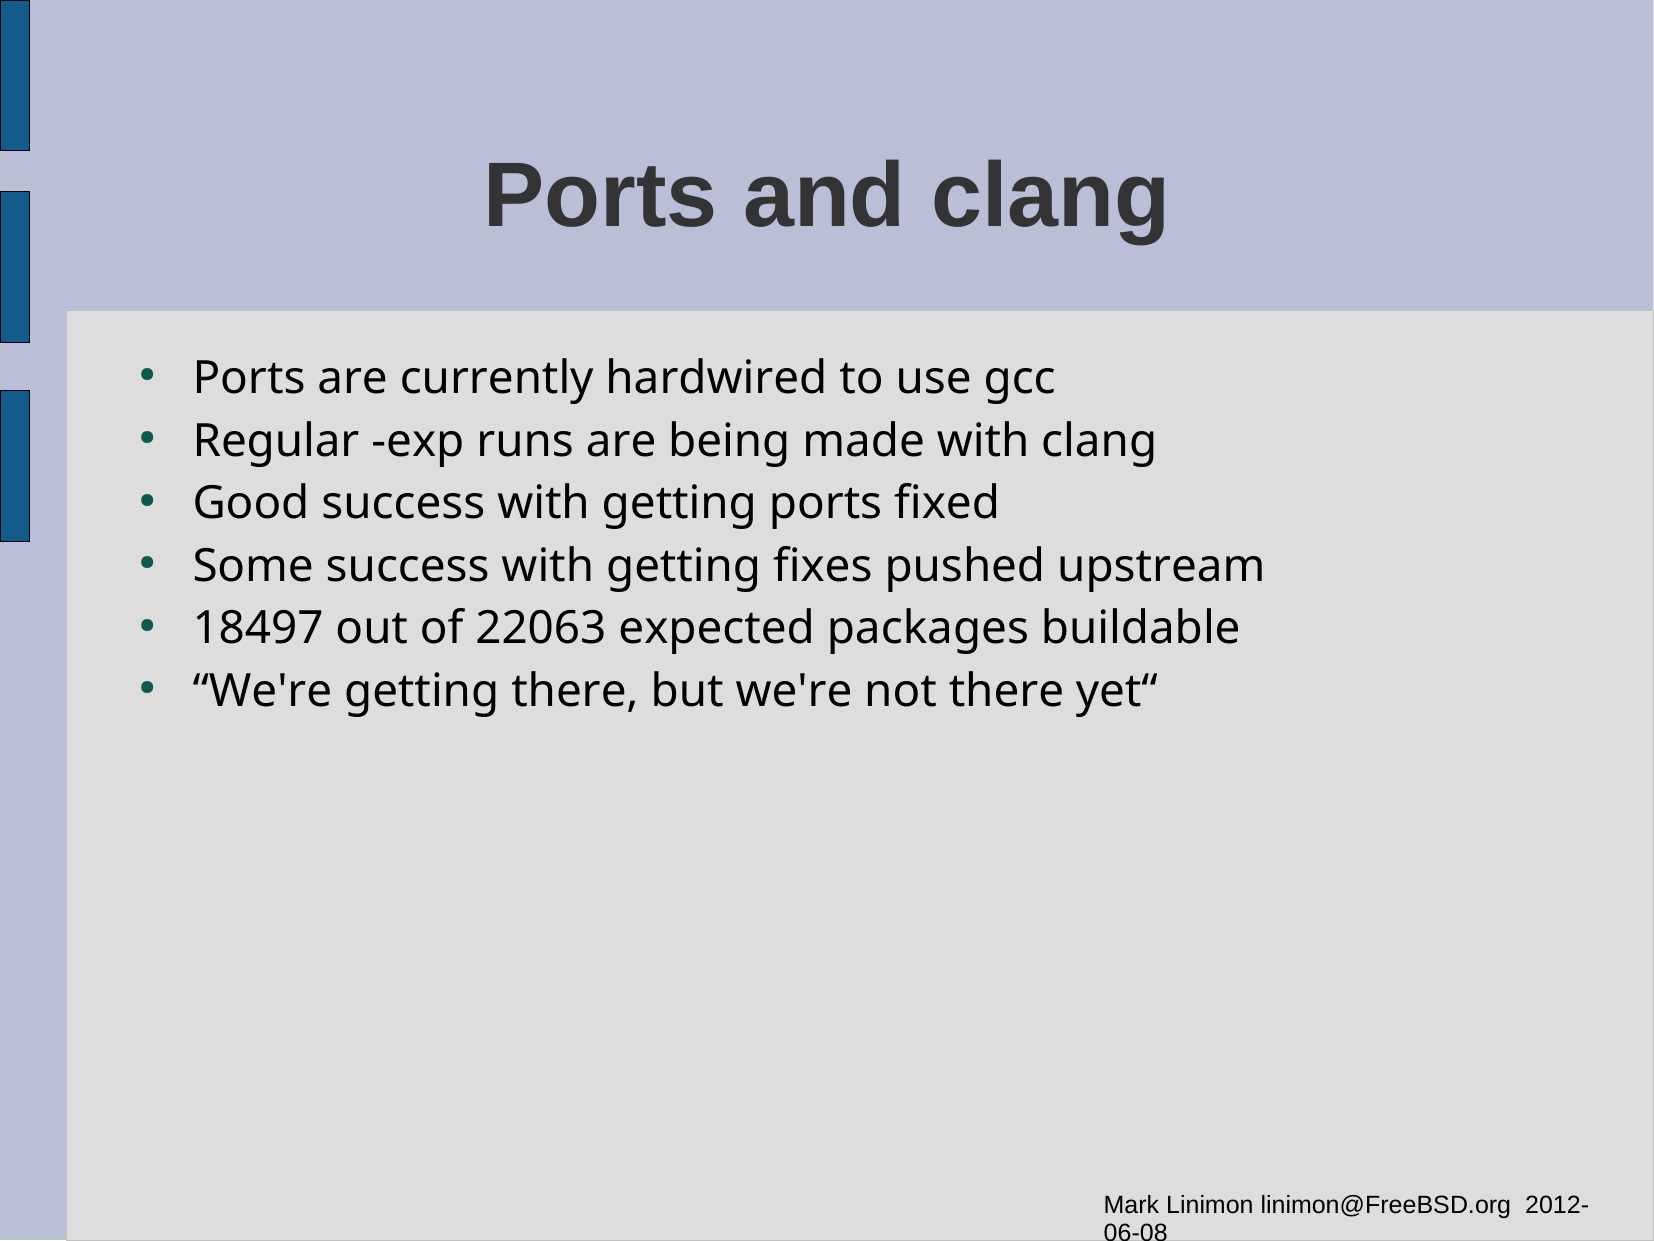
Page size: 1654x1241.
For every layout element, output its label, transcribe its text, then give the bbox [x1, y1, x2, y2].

title Ports and clang [121, 91, 1534, 299]
list Ports are currently hardwired to use gcc Regular -exp runs are being made with clang Good success with getting ports fixed Some success with getting fixes pushed upstream 18497 out of 22063 expected packages buildable “We're getting there, but we're not there yet“ [121, 344, 1534, 1164]
text_box Mark Linimon linimon@FreeBSD.org 2012-06-08 [1103, 1190, 1618, 1241]
